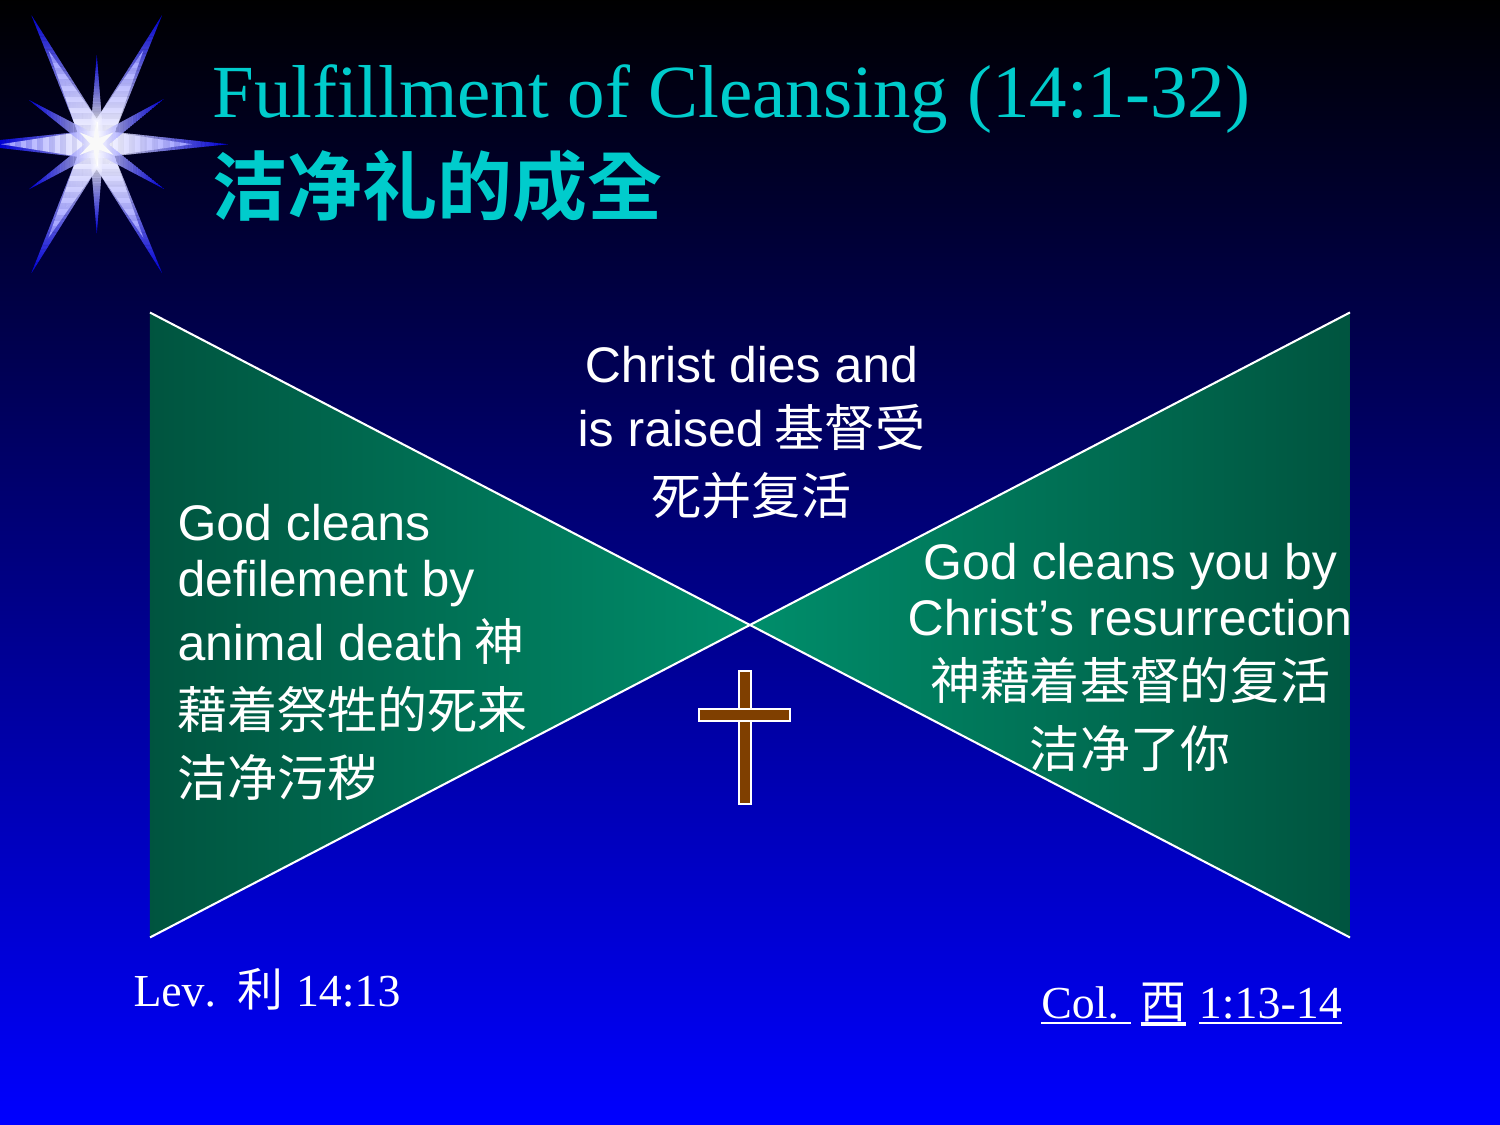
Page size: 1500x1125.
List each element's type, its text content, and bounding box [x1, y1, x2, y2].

text_box Col. 西1:13-14 [1026, 962, 1427, 1041]
text_box Christ dies and is raised基督受死并复活 [551, 329, 952, 537]
text_box Lev. 利14:13 [118, 950, 579, 1028]
text_box [699, 671, 790, 804]
text_box God cleans defilement by animal death神藉着祭牲的死来洁净污秽 [162, 487, 563, 819]
text_box God cleans you by Christ’s resurrection 神藉着基督的复活洁净了你 [890, 526, 1370, 790]
title Fulfillment of Cleansing (14:1-32) 洁净礼的成全 [197, 34, 1388, 253]
